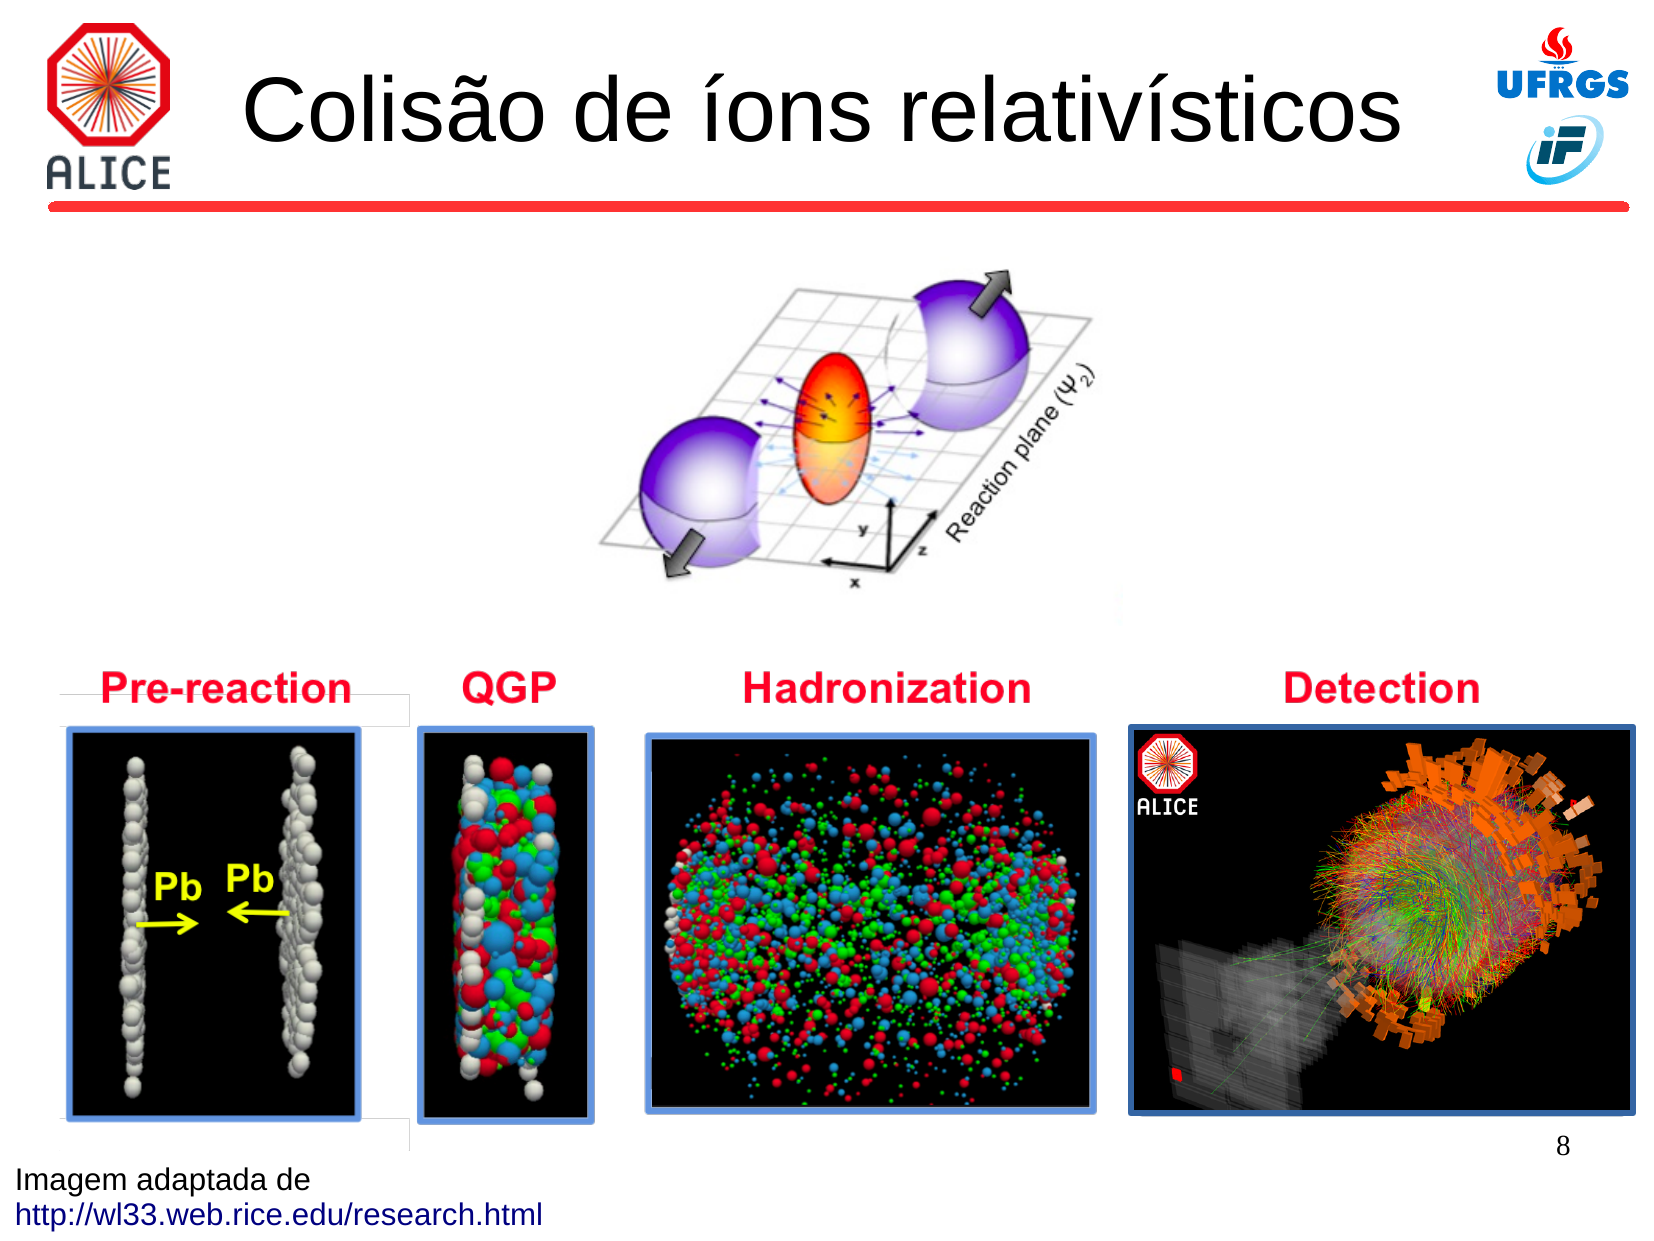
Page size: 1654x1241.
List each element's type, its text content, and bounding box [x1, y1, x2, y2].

picture [590, 232, 1123, 626]
picture [59, 661, 1625, 1152]
picture [47, 23, 170, 190]
text_box Imagem adaptada dehttp://wl33.web.rice.edu/research.html [0, 1155, 591, 1240]
title Colisão de íons relativísticos [193, 5, 1453, 213]
picture [1133, 729, 1630, 1111]
picture [1497, 27, 1629, 103]
picture [1526, 153, 1531, 162]
picture [1542, 176, 1558, 185]
